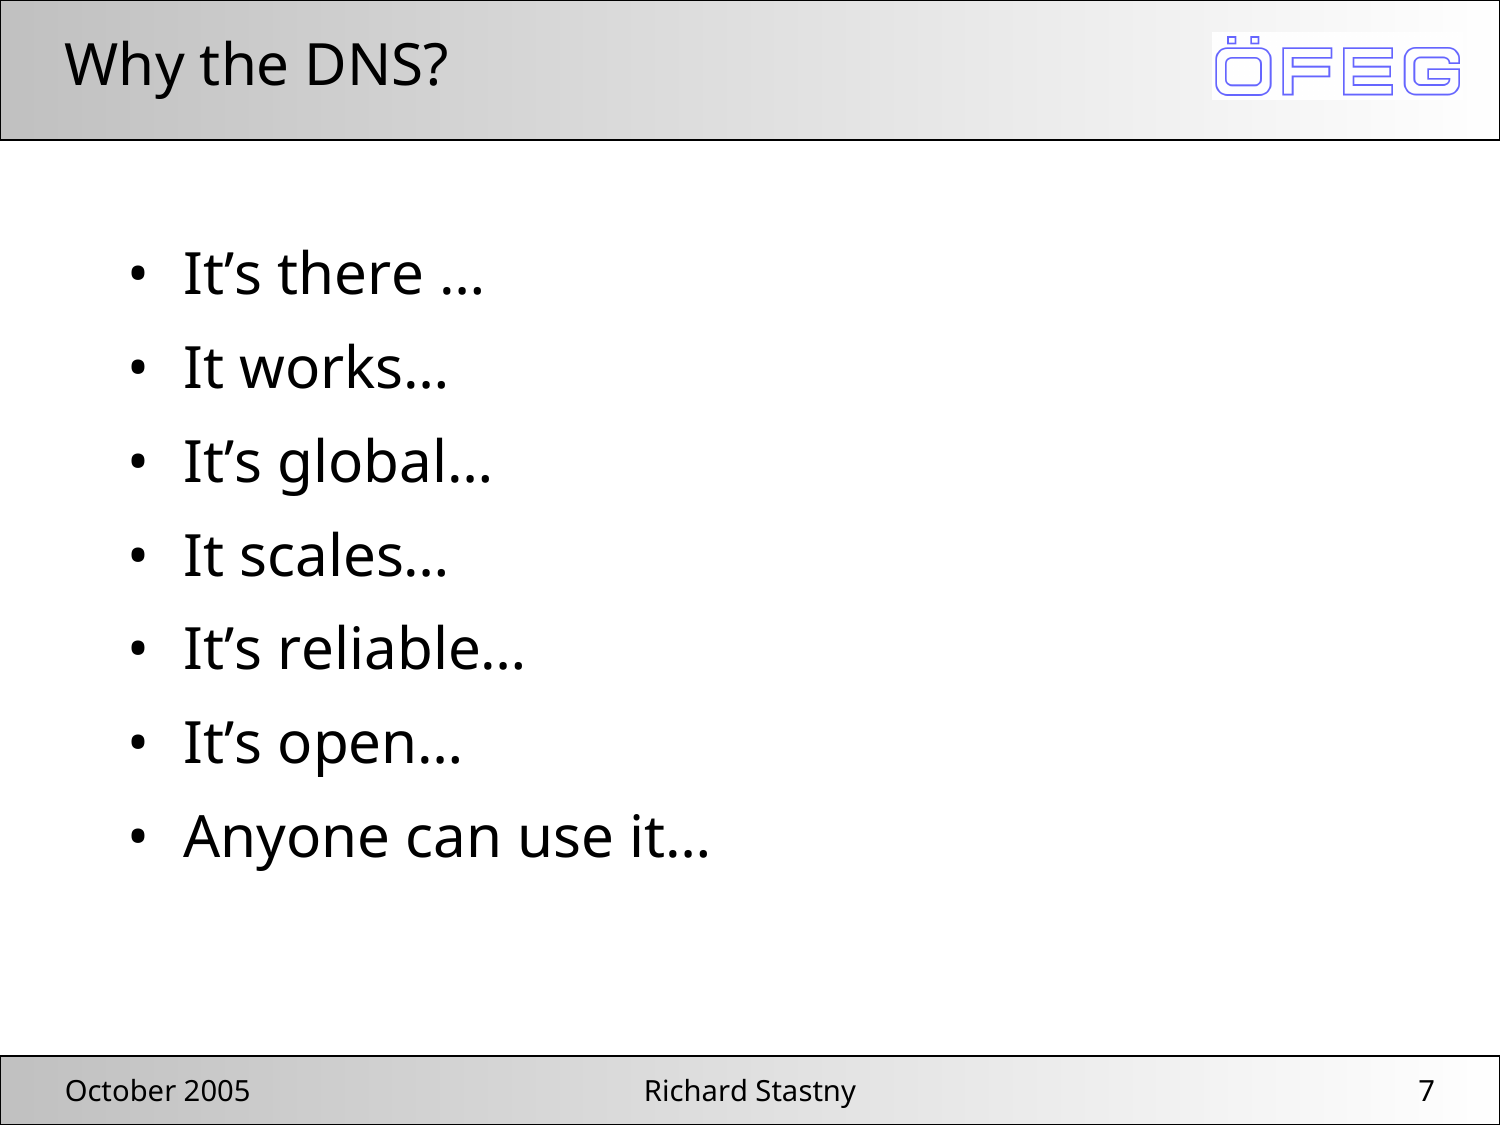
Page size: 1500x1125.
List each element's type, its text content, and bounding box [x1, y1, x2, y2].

picture [1212, 32, 1463, 100]
title Why the DNS? [50, 19, 1176, 106]
list It’s there … It works… It’s global… It scales… It’s reliable… It’s open… Anyone can use it… [112, 224, 1388, 953]
